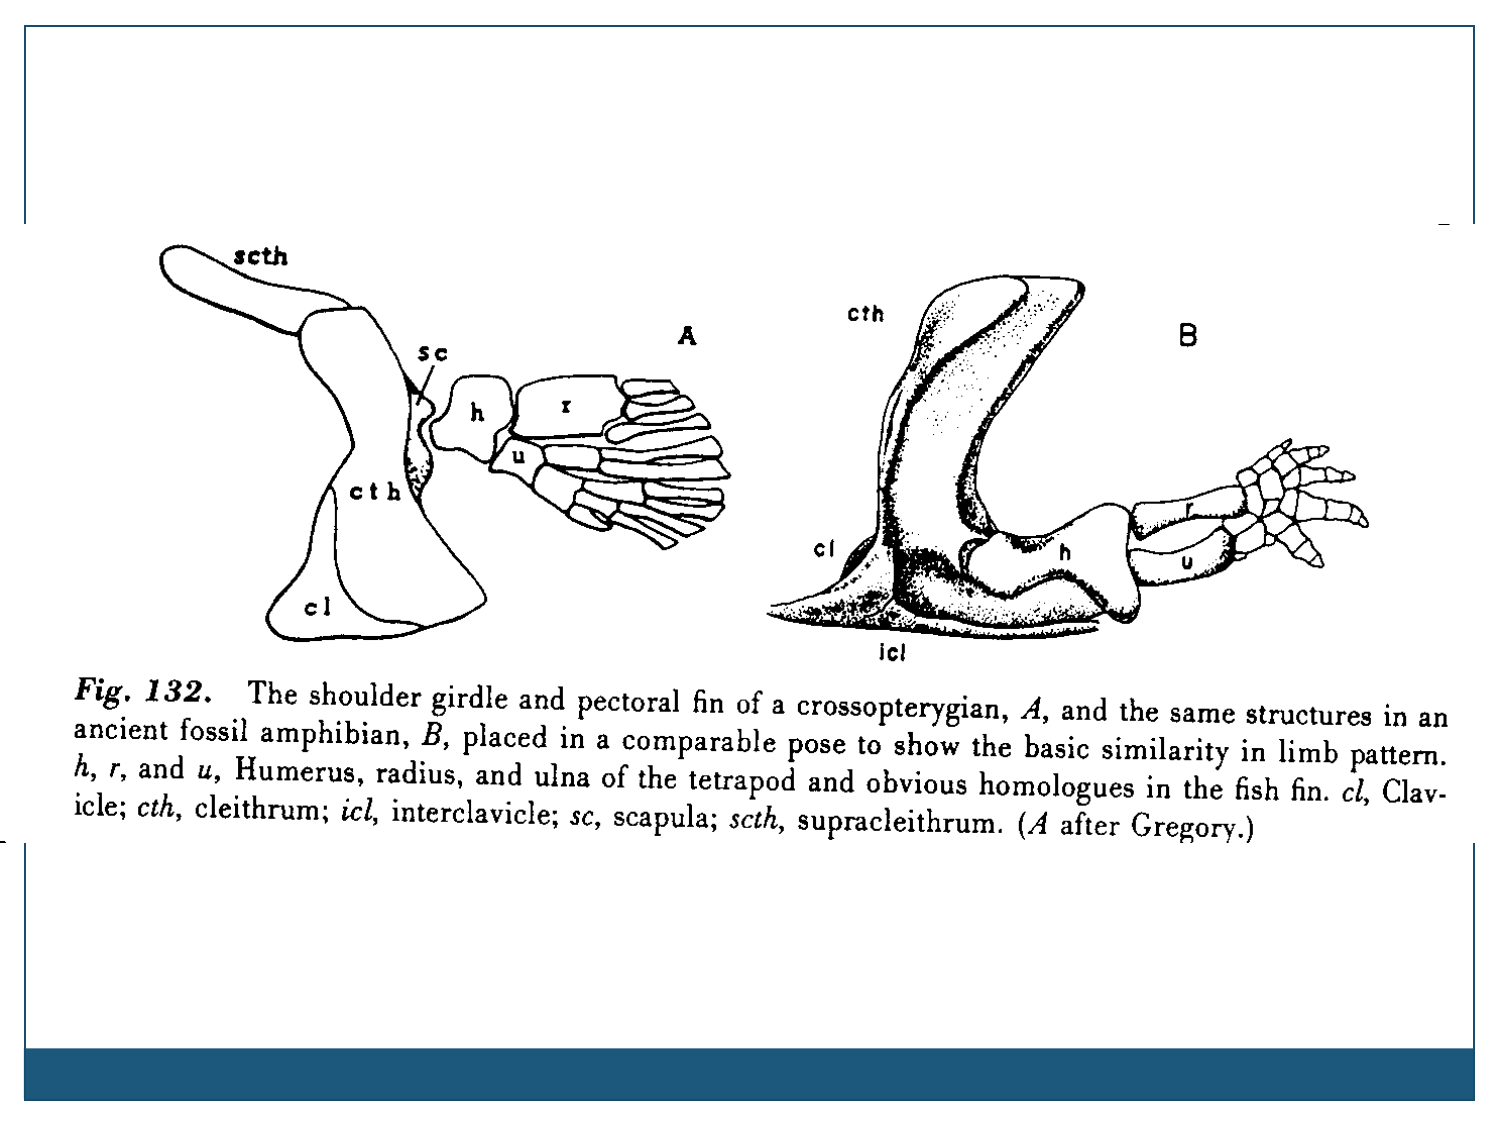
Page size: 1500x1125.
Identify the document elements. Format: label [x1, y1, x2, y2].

picture [0, 224, 1500, 843]
